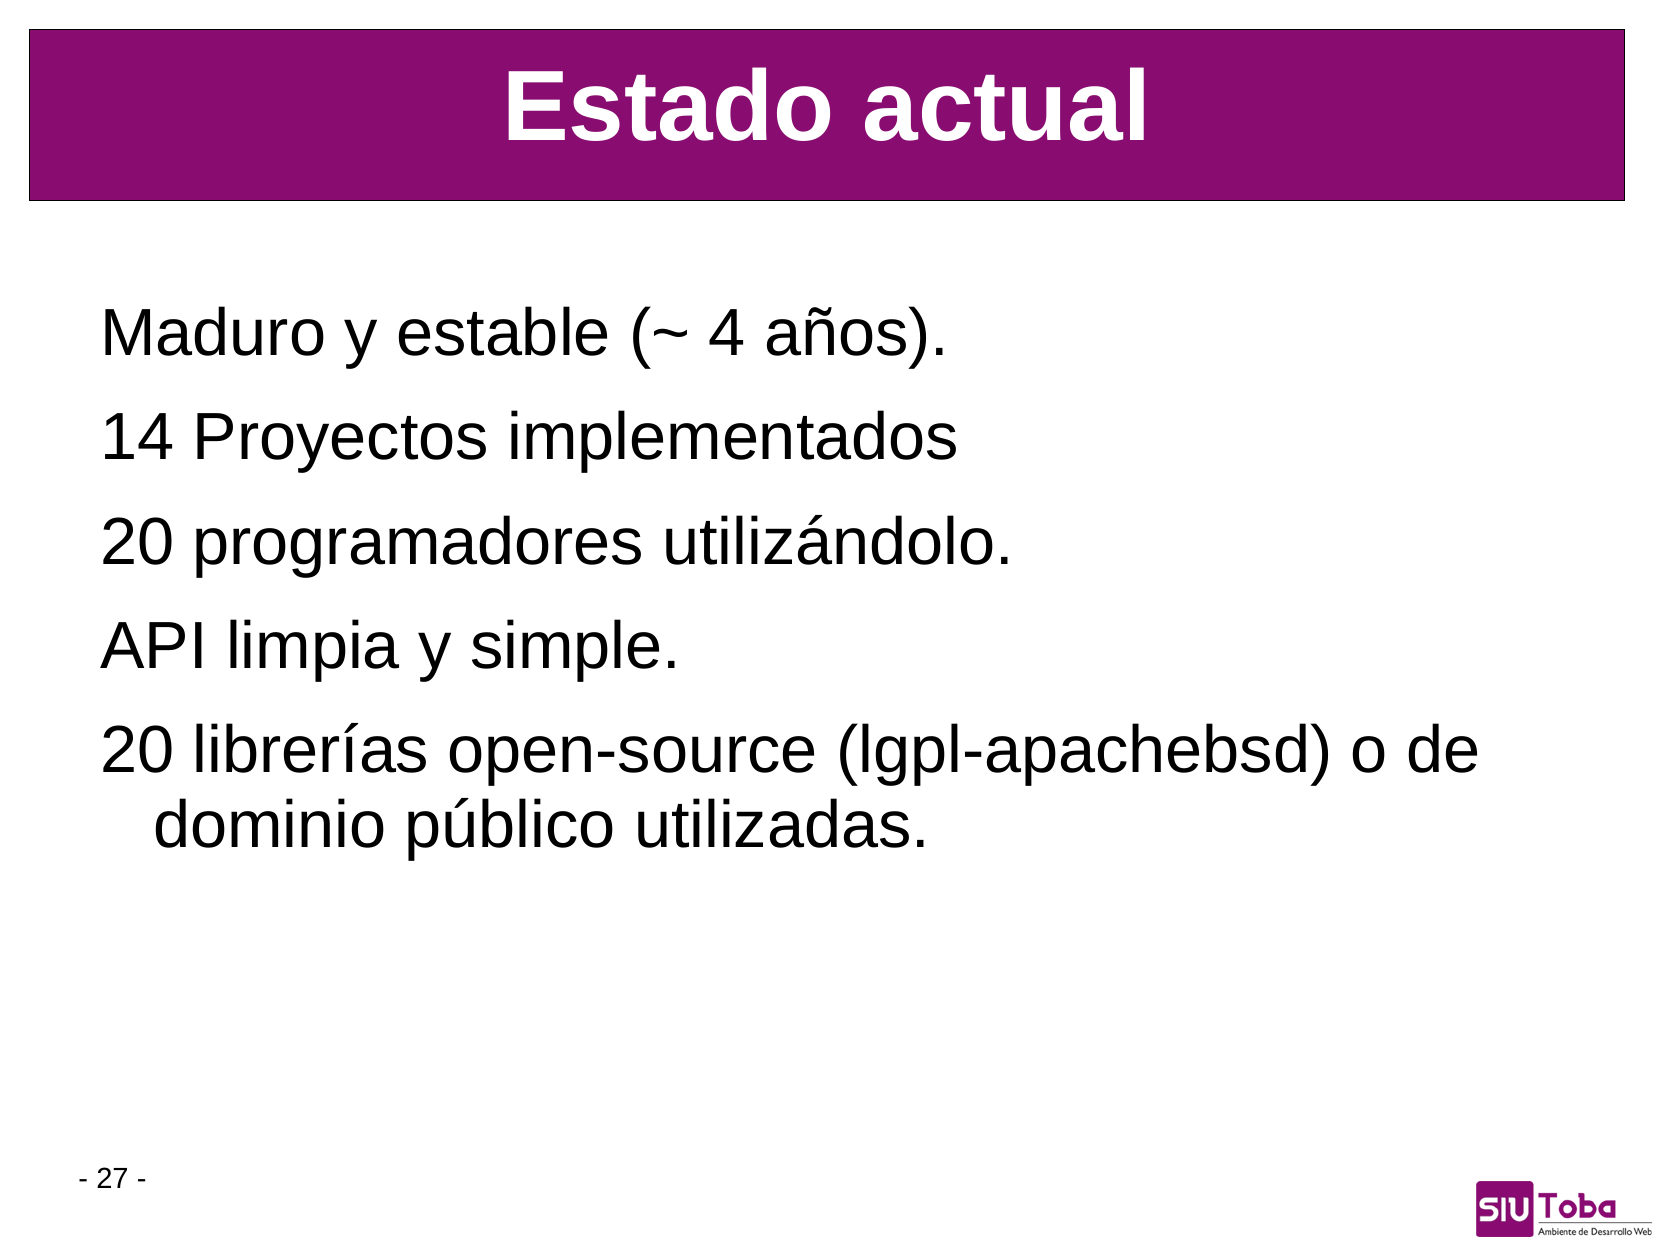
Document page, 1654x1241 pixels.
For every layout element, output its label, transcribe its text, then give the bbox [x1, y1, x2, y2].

list Maduro y estable (~ 4 años). 14 Proyectos implementados 20 programadores utilizándolo. API limpia y simple. 20 librerías open-source (lgpl-apachebsd) o de dominio público utilizadas. [82, 295, 1565, 1109]
picture [1476, 1181, 1652, 1237]
title Estado actual [59, 47, 1595, 166]
